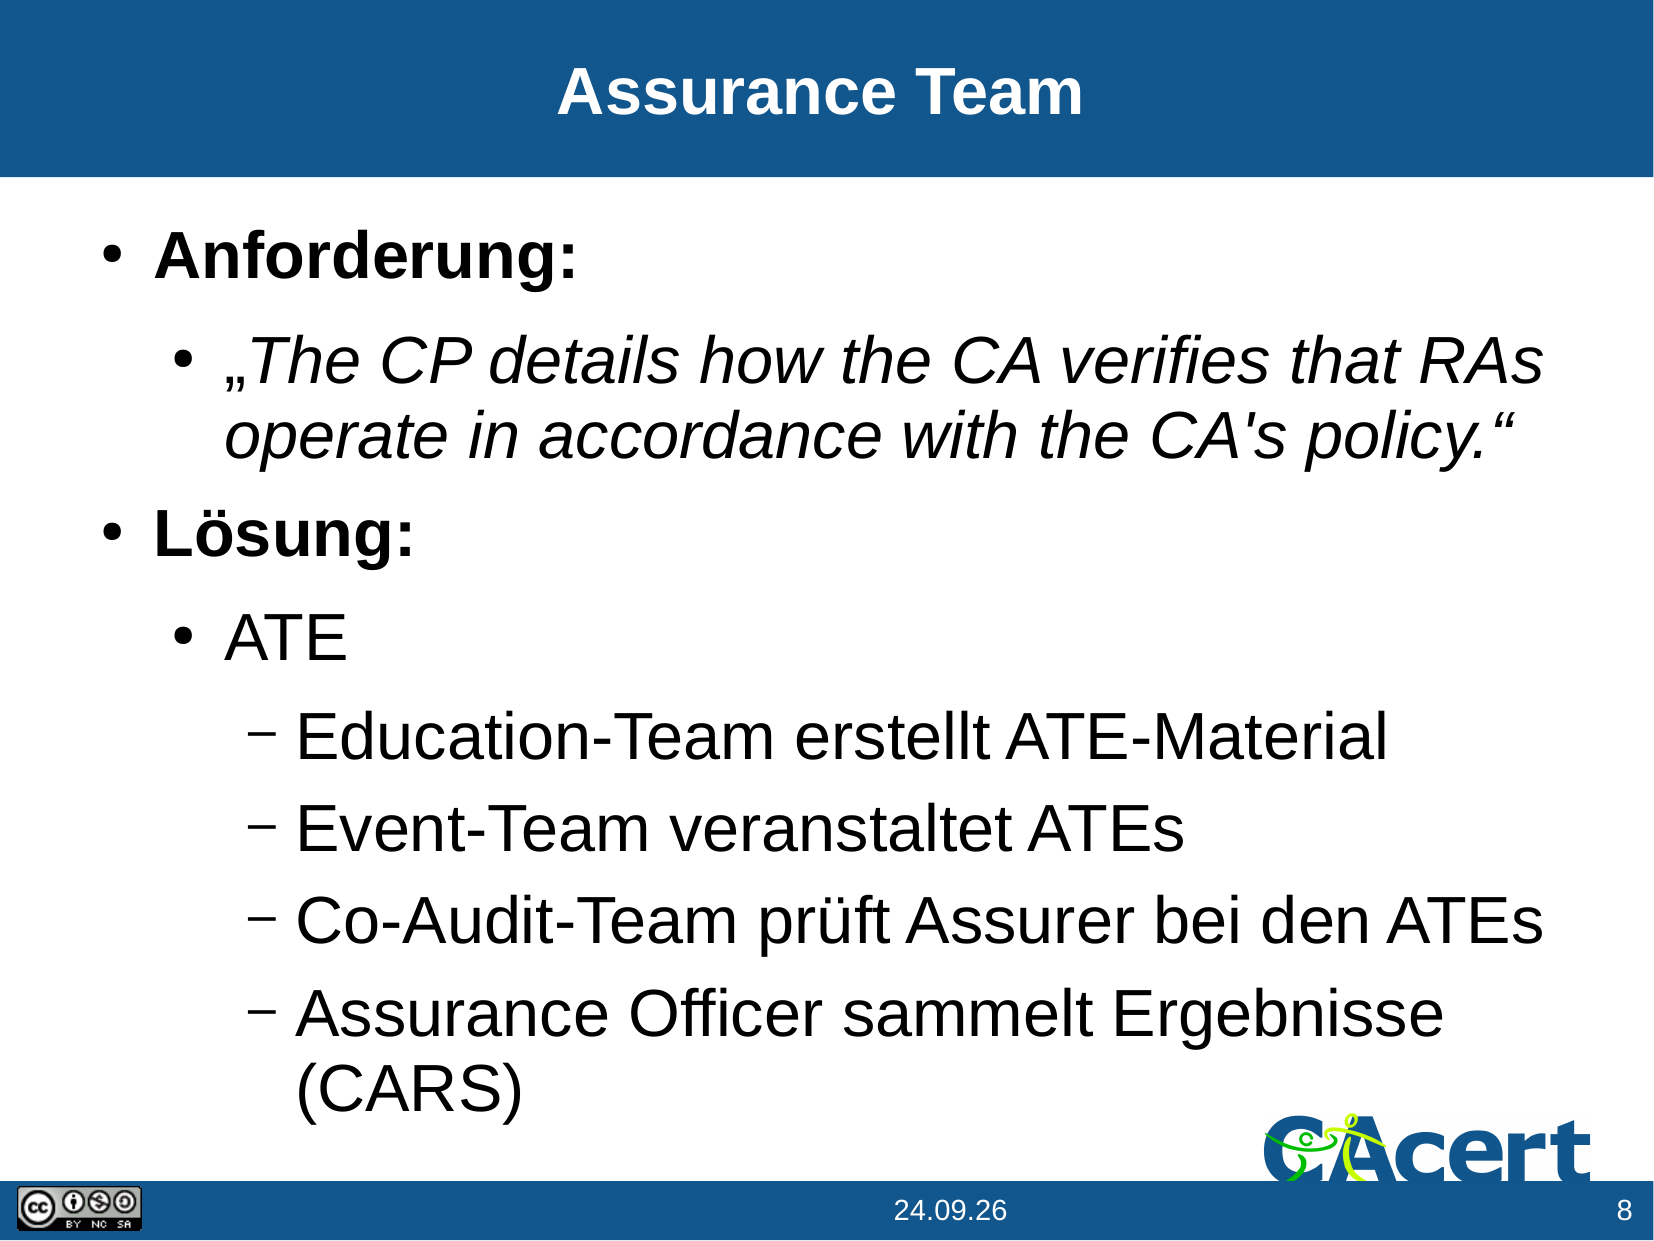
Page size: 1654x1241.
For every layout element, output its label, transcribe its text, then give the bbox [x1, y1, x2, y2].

picture [17, 1186, 142, 1231]
picture [1263, 1112, 1591, 1181]
list Anforderung: „The CP details how the CA verifies that RAs operate in accordance with the CA's policy.“ Lösung: ATE Education-Team erstellt ATE-Material Event-Team veranstaltet ATEs Co-Audit-Team prüft Assurer bei den ATEs Assurance Officer sammelt Ergebnisse (CARS) [82, 218, 1571, 1126]
title Assurance Team [76, 17, 1565, 166]
